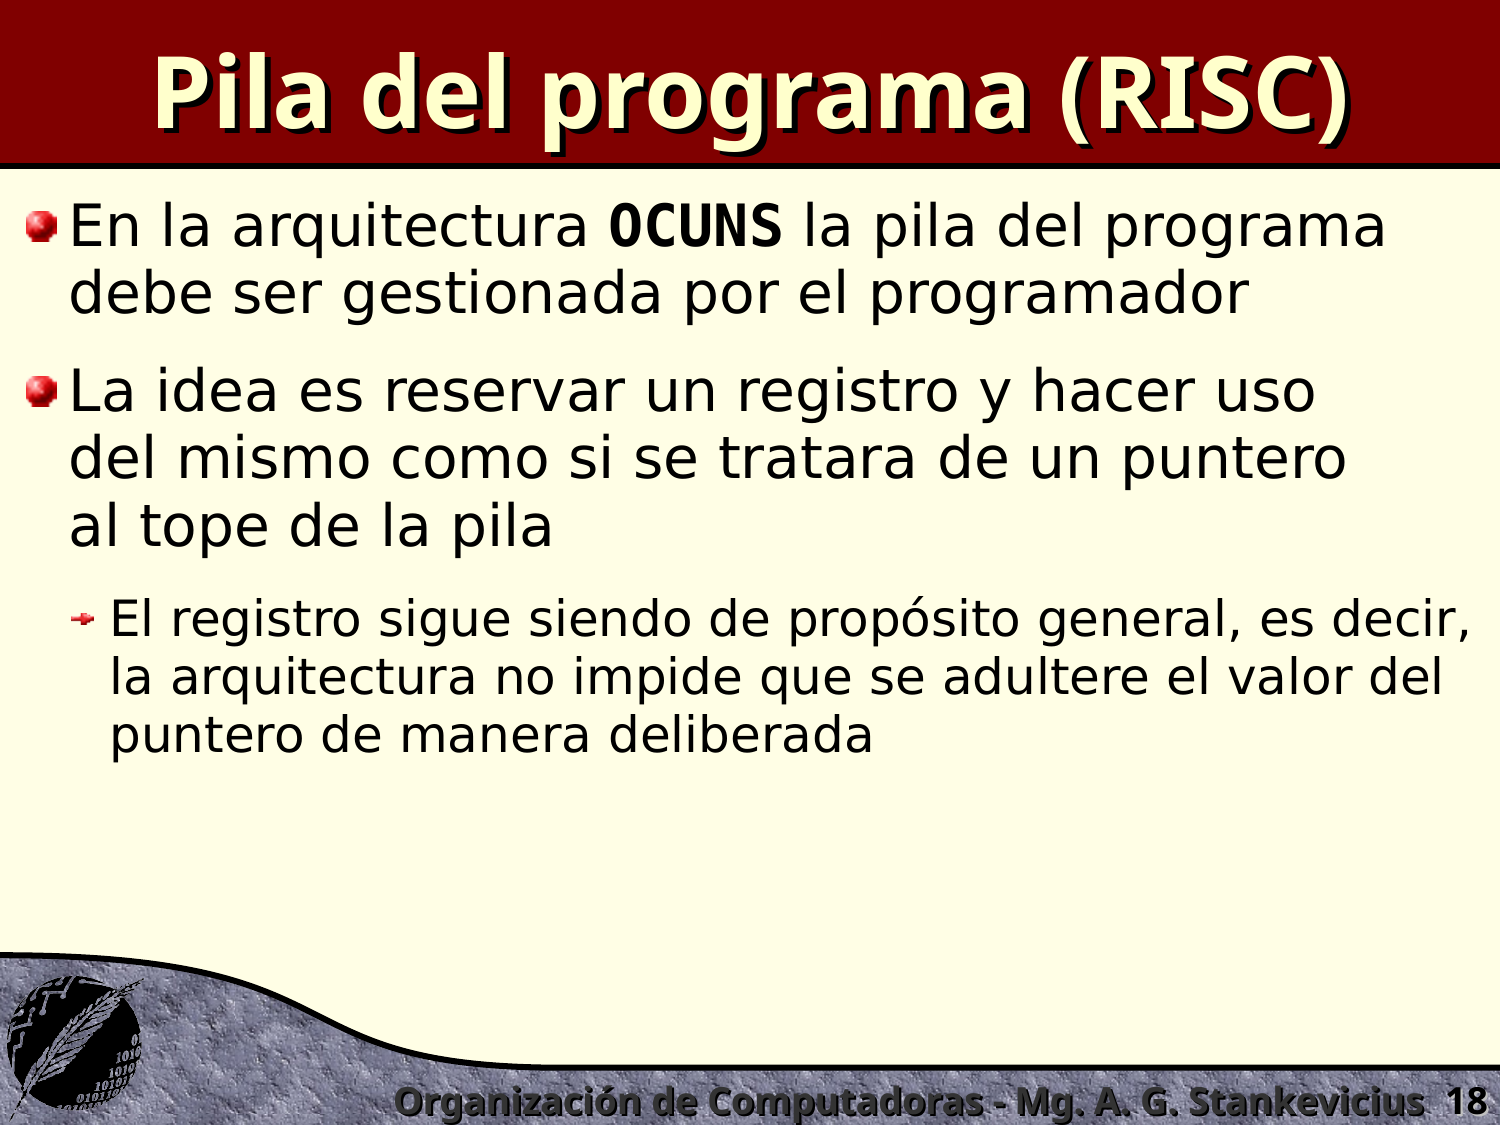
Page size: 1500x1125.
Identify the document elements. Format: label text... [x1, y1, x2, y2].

picture [802, 1100, 806, 1110]
picture [0, 959, 1500, 1125]
picture [448, 1100, 455, 1110]
picture [1058, 1100, 1065, 1110]
list En la arquitectura OCUNS la pila del programa debe ser gestionada por el programador La idea es reservar un registro y hacer uso del mismo como si se tratara de un puntero al tope de la pila El registro sigue siendo de propósito general, es decir, la arquitectura no impide que se adultere el valor del puntero de manera deliberada [11, 192, 1486, 845]
title Pila del programa (RISC) [15, 5, 1485, 160]
